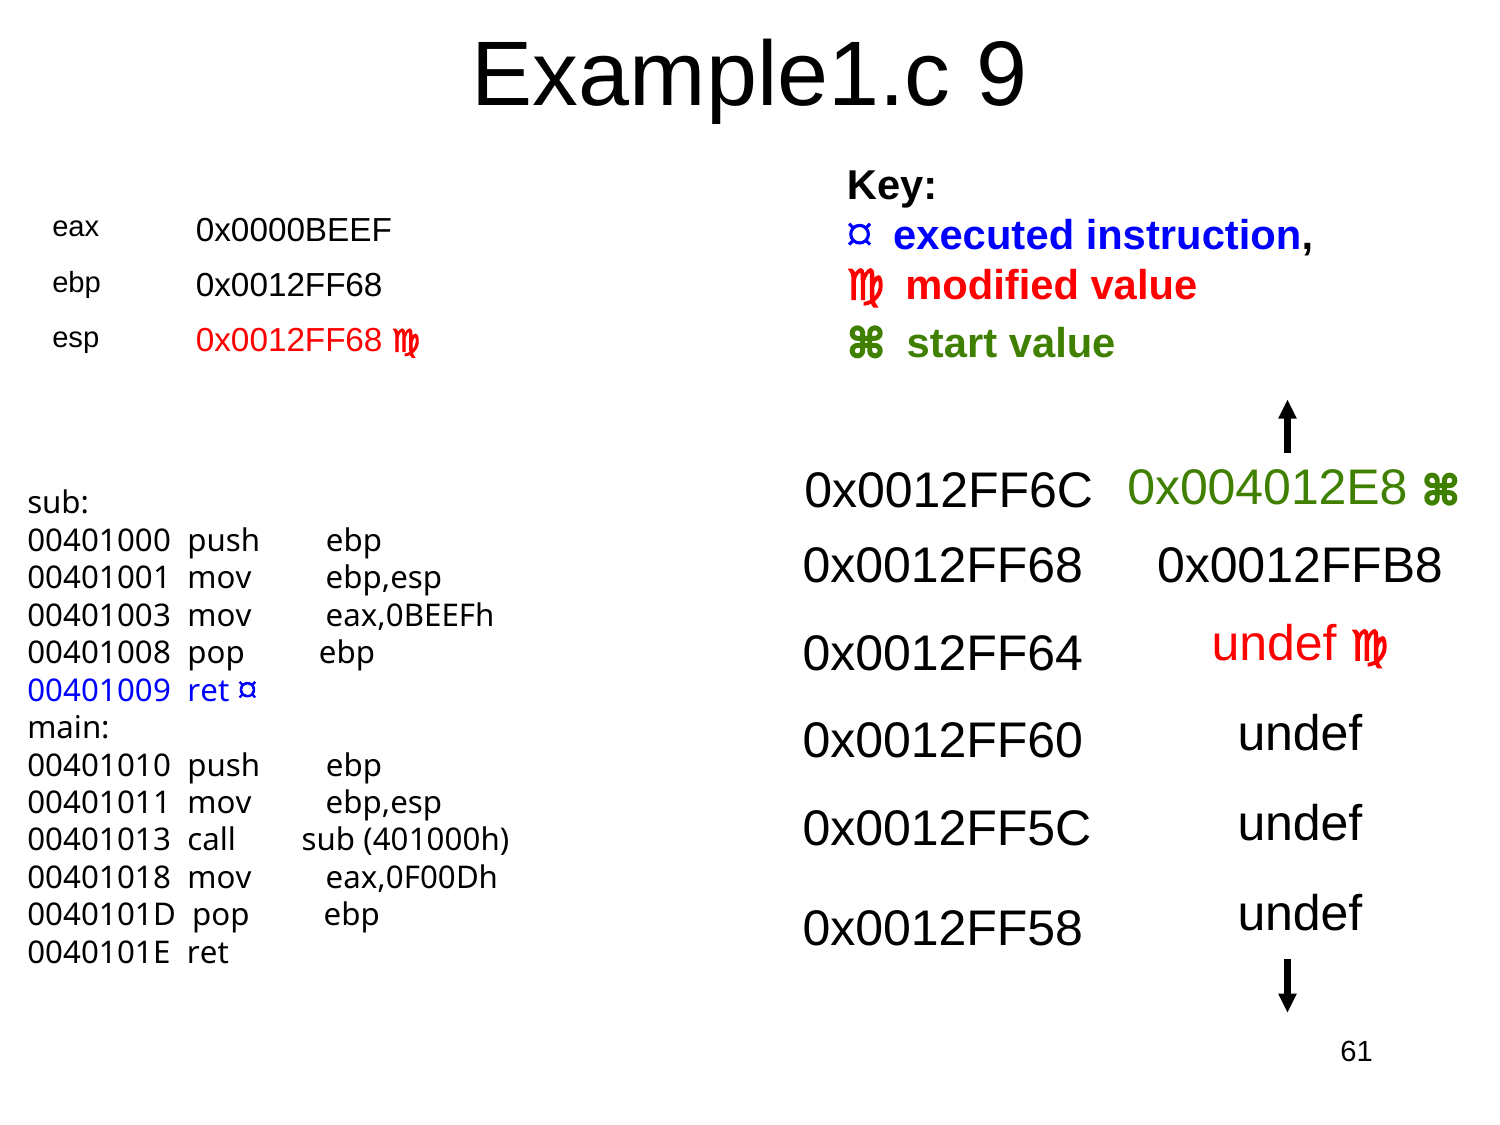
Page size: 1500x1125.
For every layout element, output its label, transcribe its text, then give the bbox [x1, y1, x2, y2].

table_header 0x0000BEEF [181, 200, 525, 255]
text_box 0x0012FF58 [787, 887, 1098, 963]
table_cell 0x0012FF68 [181, 255, 525, 311]
text_box 0x0012FF6C [789, 449, 1108, 526]
text_box 0x0012FF5C [787, 787, 1107, 863]
table_header 0x004012E8  [1112, 447, 1487, 525]
title Example1.c 9 [112, 0, 1388, 163]
text_box sub: 00401000 push ebp 00401001 mov ebp,esp 00401003 mov eax,0BEEFh 00401008 pop ebp 00401009 ret  main: 00401010 push ebp 00401011 mov ebp,esp 00401013 call sub (401000h) 00401018 mov eax,0F00Dh 0040101D pop ebp 0040101E ret [12, 474, 775, 1101]
table_cell ebp [38, 255, 181, 311]
table_cell 0x0012FF68  [181, 311, 525, 366]
text_box <number> [1074, 1025, 1388, 1101]
table_cell undef [1112, 783, 1487, 872]
text_box 0x0012FF60 [787, 699, 1098, 776]
text_box 0x0012FF64 [787, 612, 1098, 688]
text_box 0x0012FF68 [787, 524, 1098, 601]
table_cell undef [1112, 692, 1487, 783]
table_cell esp [38, 311, 181, 366]
table_cell undef  [1112, 603, 1487, 692]
table_header eax [38, 200, 181, 255]
table_header 0x0012FFB8 [1112, 525, 1487, 603]
table_cell undef [1112, 872, 1487, 962]
text_box Key: executed instruction, modified value start value [832, 149, 1340, 376]
